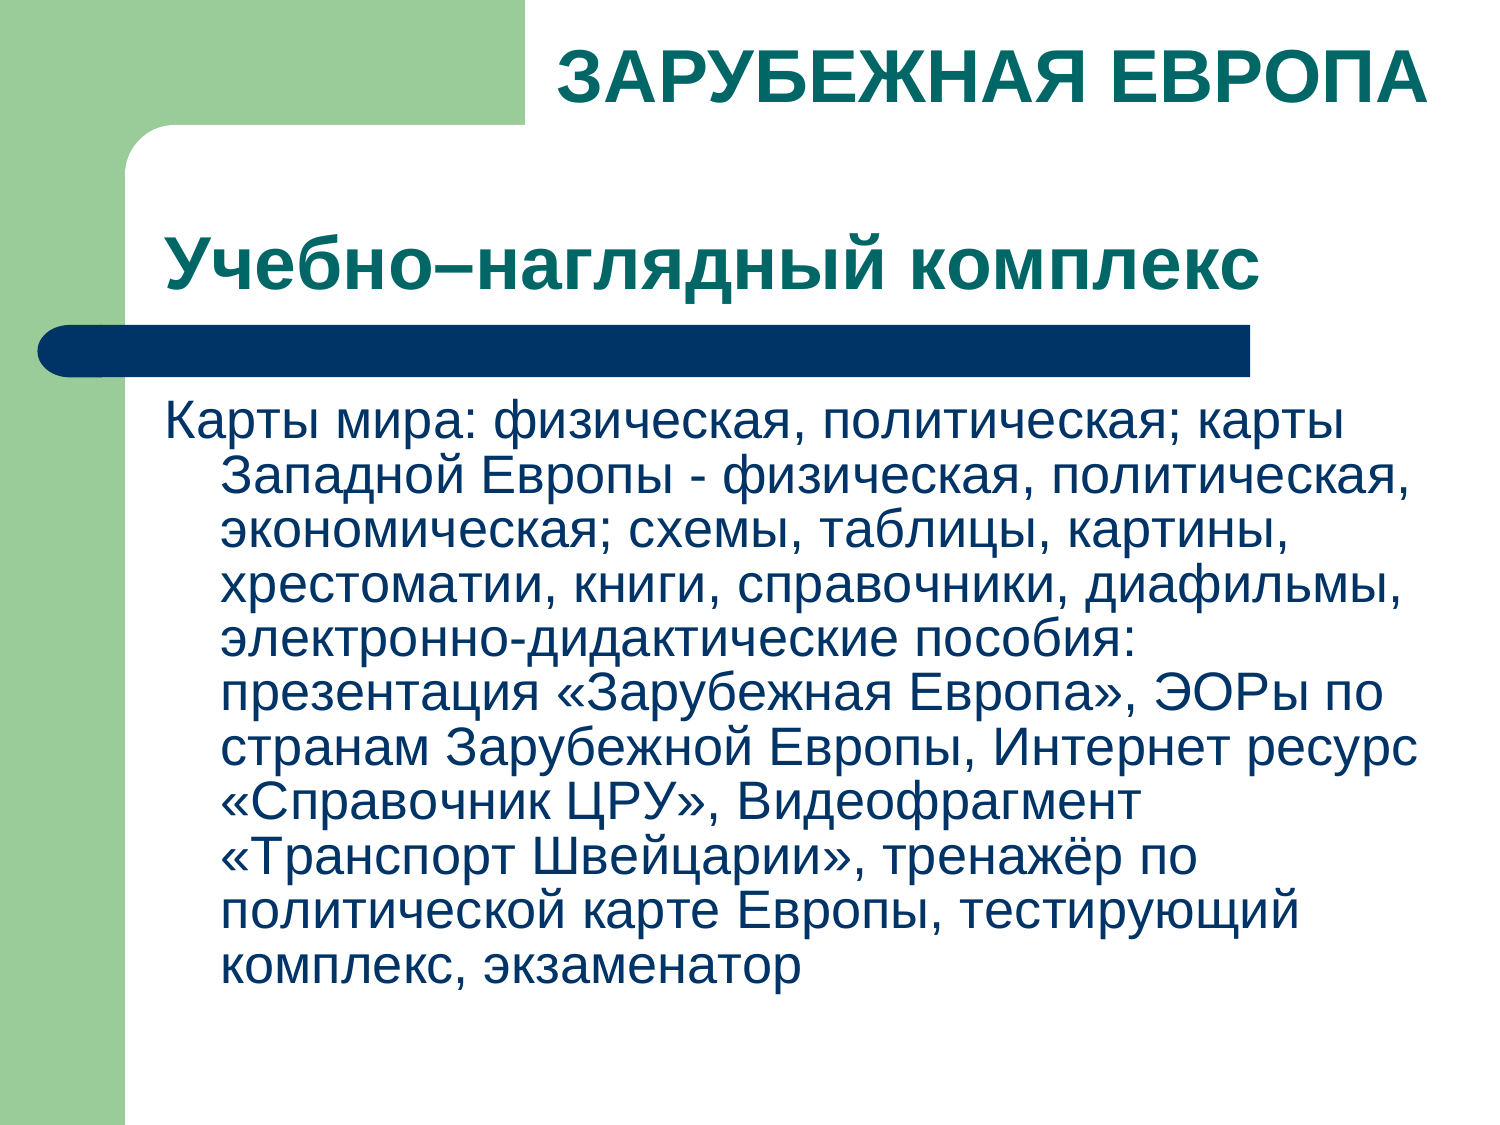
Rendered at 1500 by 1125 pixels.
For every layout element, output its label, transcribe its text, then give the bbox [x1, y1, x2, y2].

list Карты мира: физическая, политическая; карты Западной Европы - физическая, политическая, экономическая; схемы, таблицы, картины, хрестоматии, книги, справочники, диафильмы, электронно-дидактические пособия: презентация «Зарубежная Европа», ЭОРы по странам Зарубежной Европы, Интернет ресурс «Справочник ЦРУ», Видеофрагмент «Транспорт Швейцарии», тренажёр по политической карте Европы, тестирующий комплекс, экзаменатор [149, 387, 1463, 1101]
text_box ЗАРУБЕЖНАЯ ЕВРОПА [487, 0, 1500, 125]
title Учебно–наглядный комплекс [149, 124, 1463, 313]
